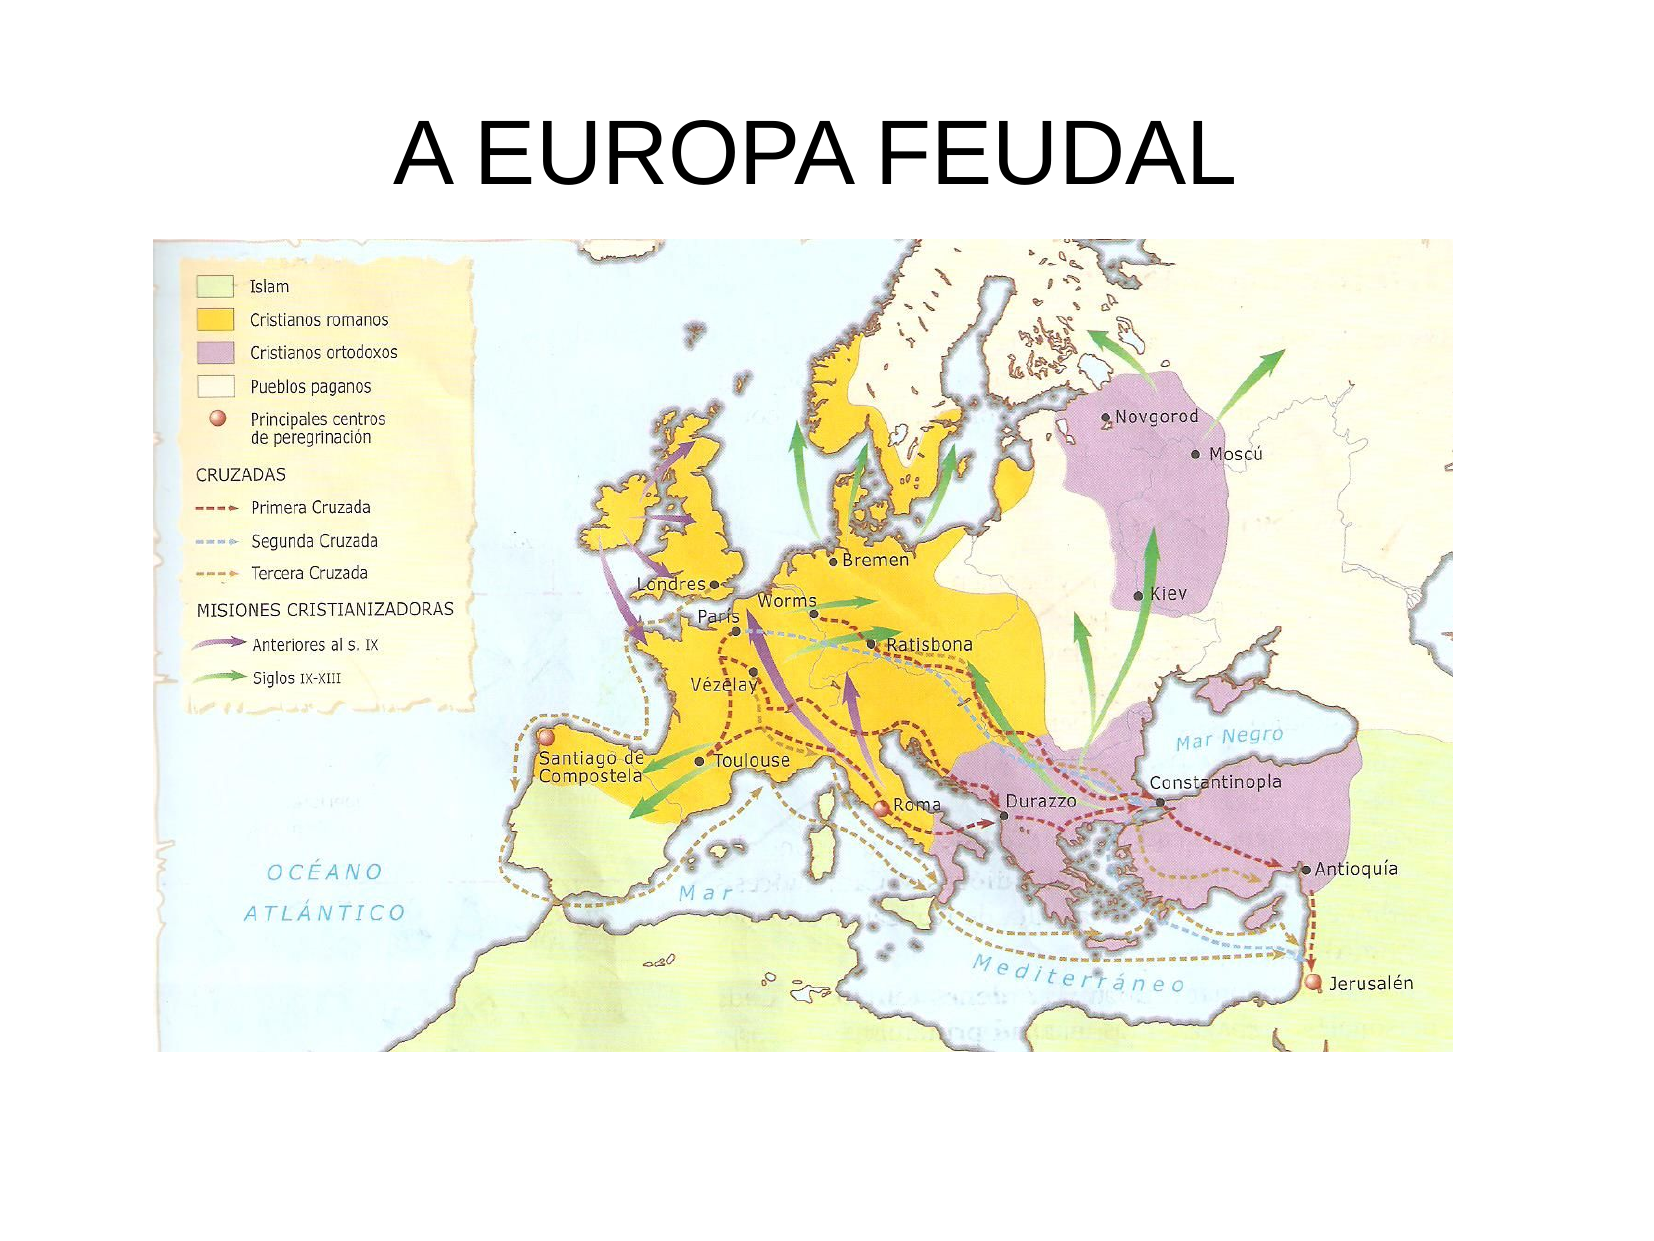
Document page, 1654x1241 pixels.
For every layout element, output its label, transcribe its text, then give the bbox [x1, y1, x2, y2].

title A EUROPA FEUDAL [82, 49, 1571, 257]
picture [153, 239, 1453, 1052]
